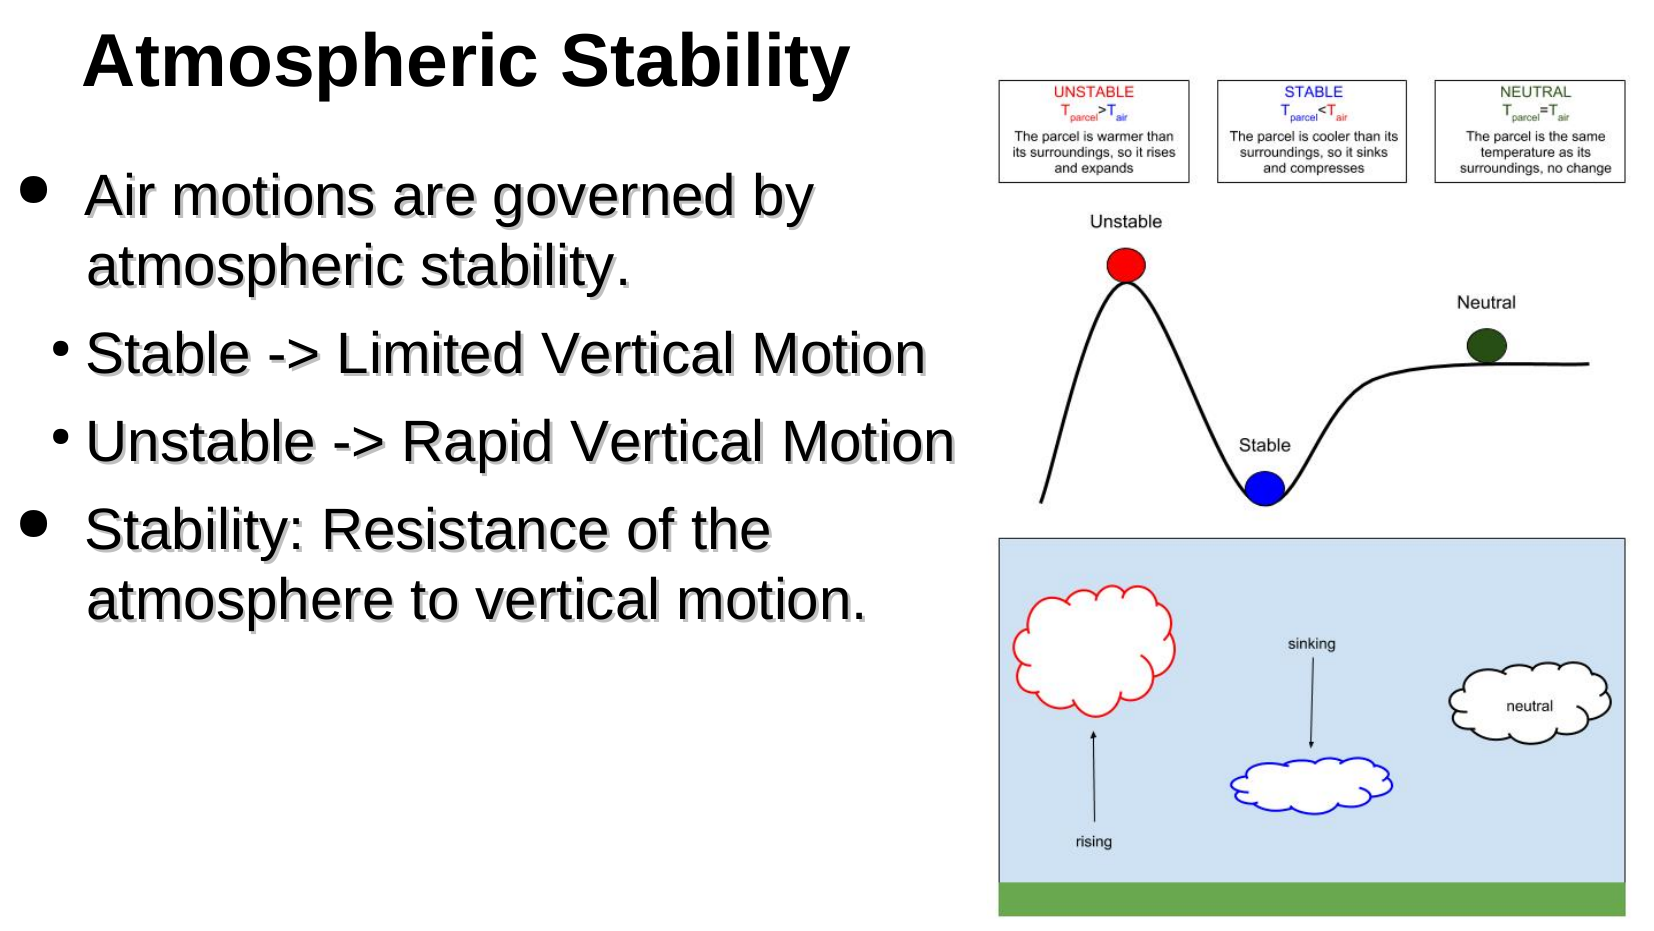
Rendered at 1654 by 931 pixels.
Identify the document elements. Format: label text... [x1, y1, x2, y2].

text_box Air motions are governed by atmospheric stability. Stable -> Limited Vertical Motion Unstable -> Rapid Vertical Motion Stability: Resistance of the atmosphere to vertical motion. [0, 150, 986, 639]
title Atmospheric Stability [0, 5, 938, 107]
picture [986, 63, 1636, 930]
